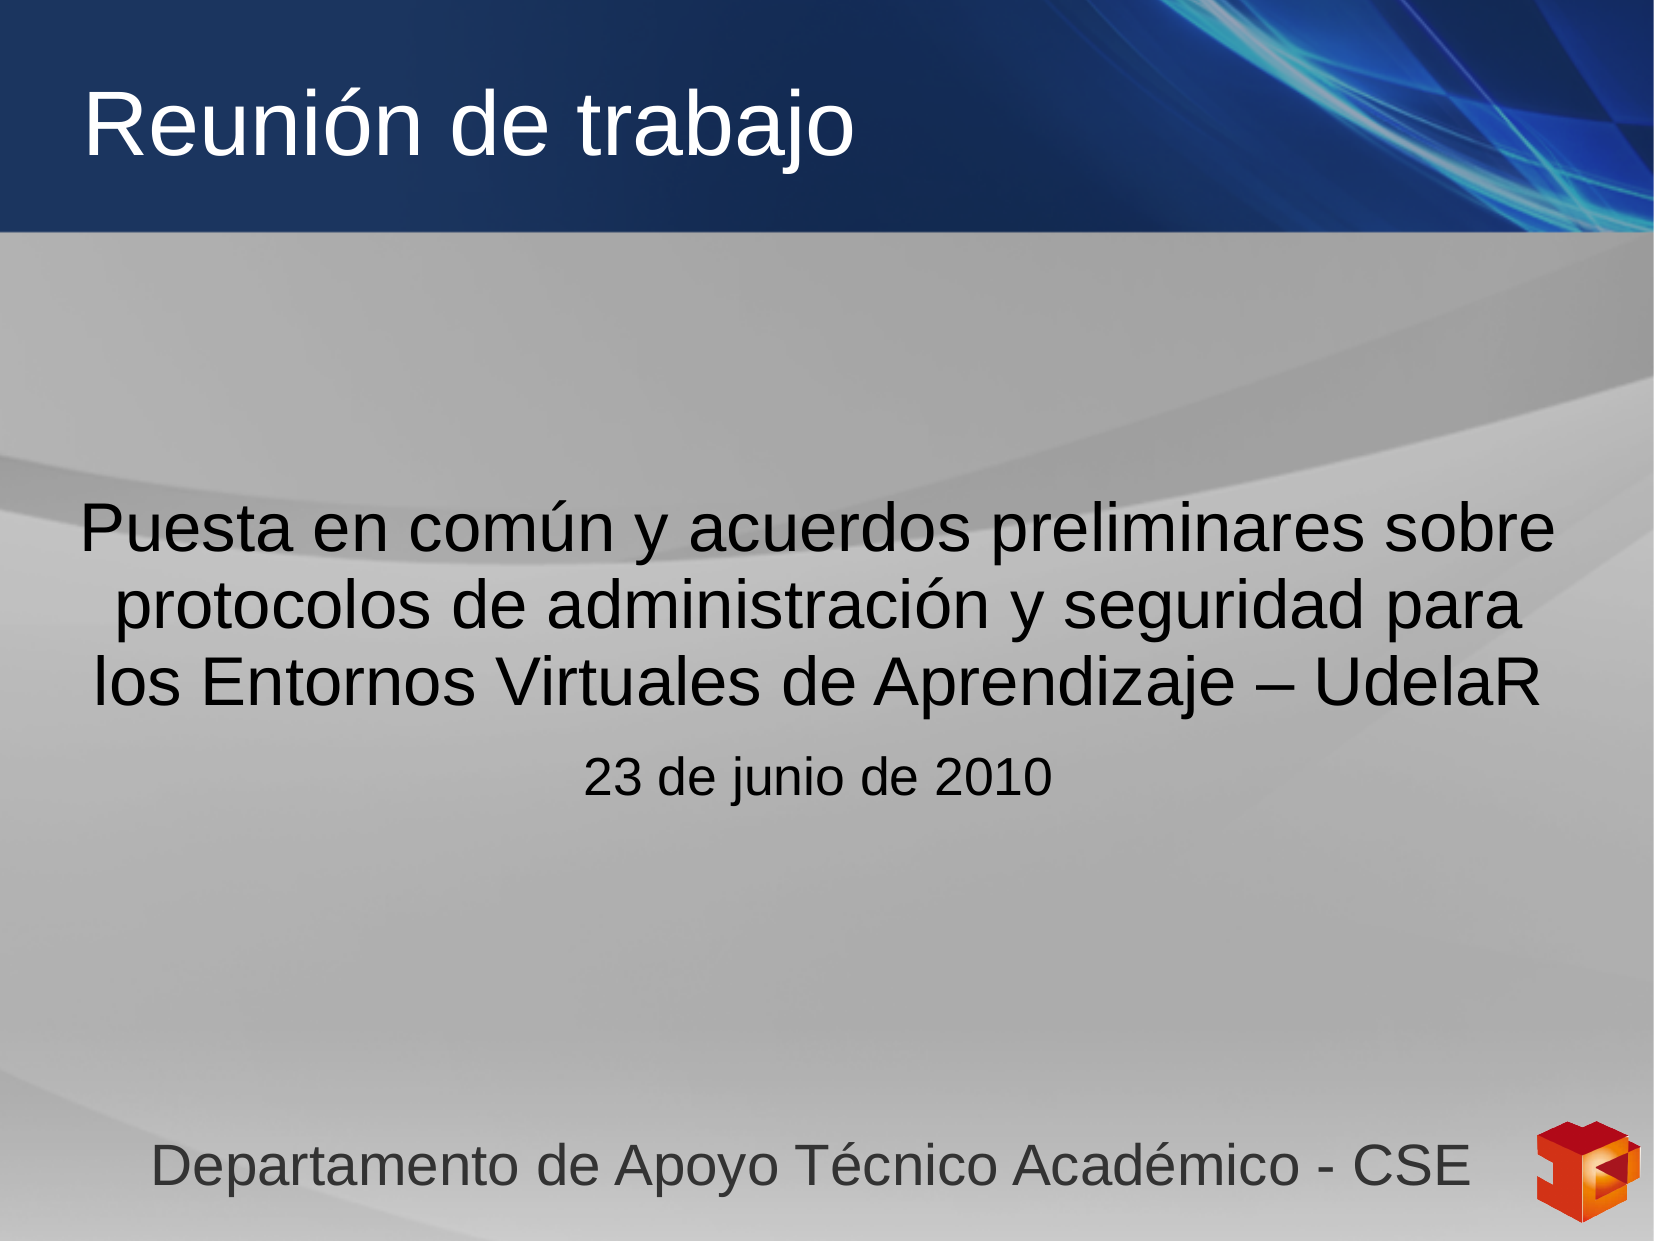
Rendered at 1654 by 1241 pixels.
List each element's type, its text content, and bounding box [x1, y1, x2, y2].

picture [0, 0, 1654, 1241]
list Departamento de Apoyo Técnico Académico - CSE [65, 1132, 1559, 1198]
list Puesta en común y acuerdos preliminares sobre protocolos de administración y seguridad para los Entornos Virtuales de Aprendizaje – UdelaR 23 de junio de 2010 [72, 488, 1565, 857]
title Reunión de trabajo [82, 19, 1571, 228]
